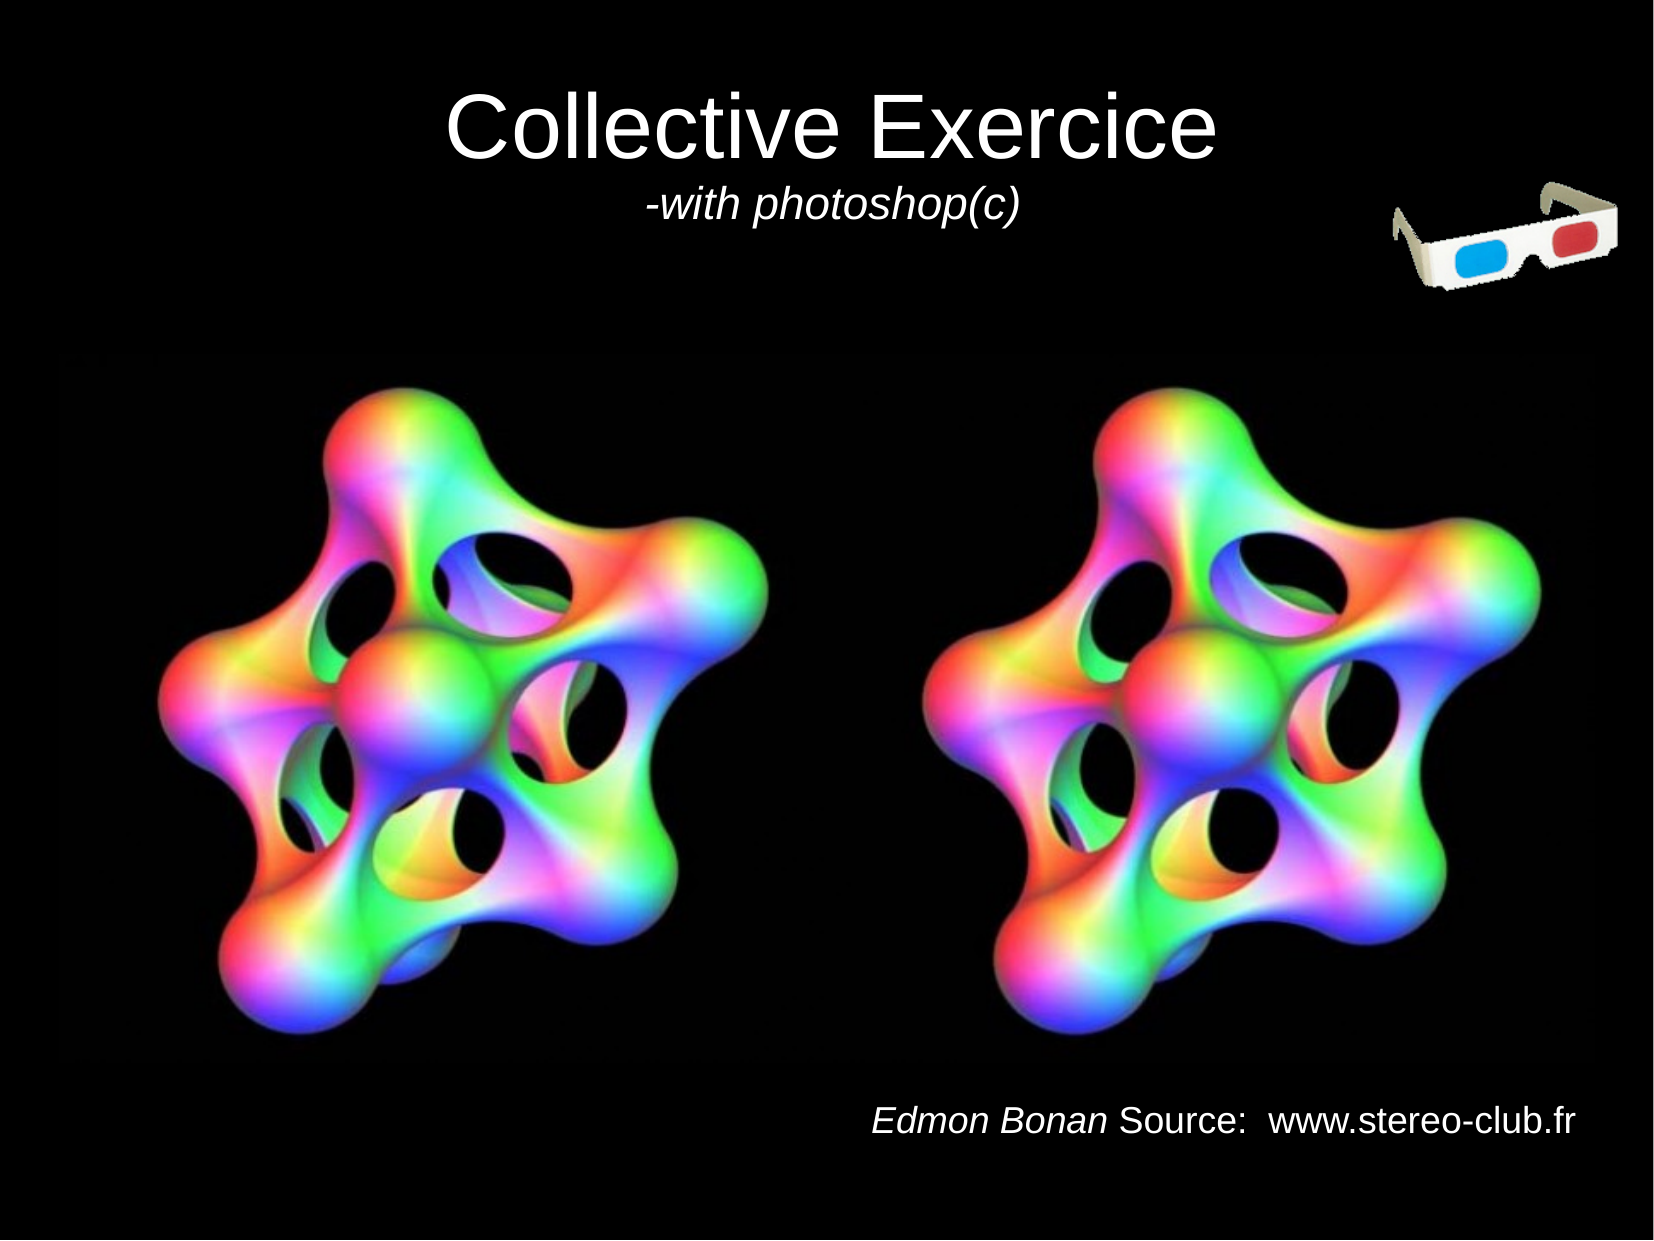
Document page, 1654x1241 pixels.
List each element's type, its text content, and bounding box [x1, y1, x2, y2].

text_box Edmon Bonan Source: www.stereo-club.fr [856, 1092, 1654, 1150]
picture [59, 354, 1595, 1063]
title Collective Exercice -with photoshop(c) [88, 59, 1577, 246]
picture [1387, 176, 1625, 296]
